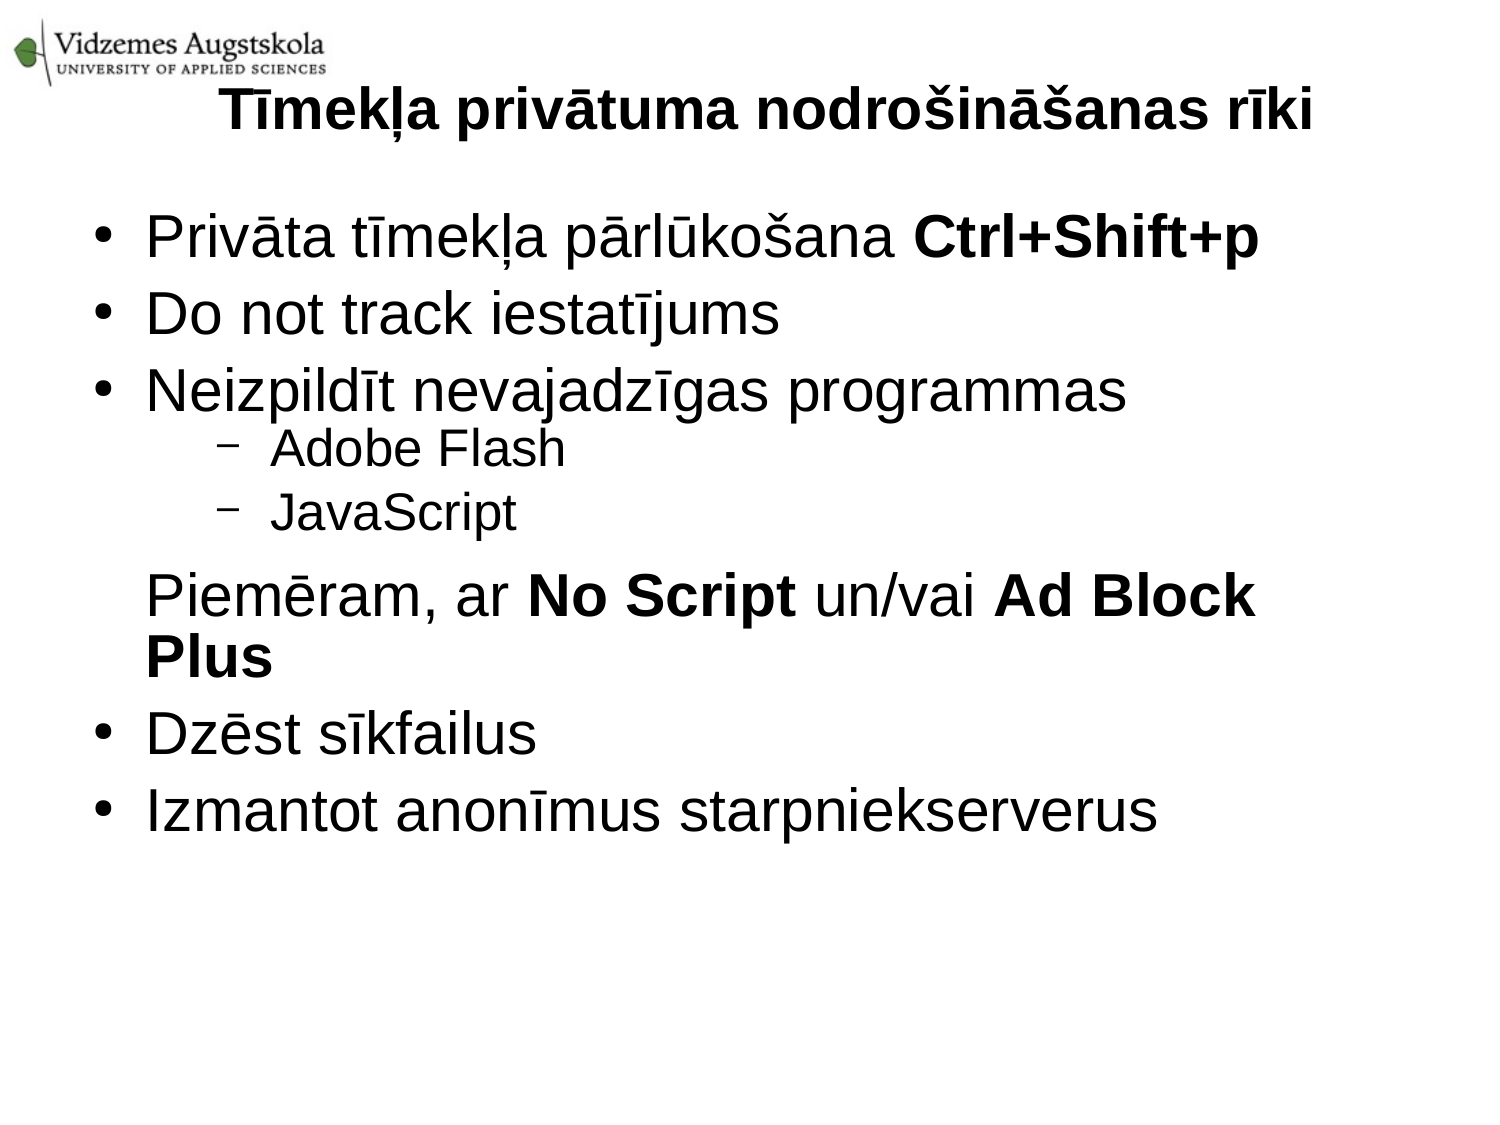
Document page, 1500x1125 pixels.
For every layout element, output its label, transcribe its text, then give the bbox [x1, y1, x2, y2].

picture [5, 2, 334, 102]
list Privāta tīmekļa pārlūkošana Ctrl+Shift+p Do not track iestatījums Neizpildīt nevajadzīgas programmas Adobe Flash JavaScript Piemēram, ar No Script un/vai Ad Block Plus Dzēst sīkfailus Izmantot anonīmus starpniekserverus [75, 204, 1395, 1075]
title Tīmekļa privātuma nodrošināšanas rīki [75, 44, 1425, 177]
